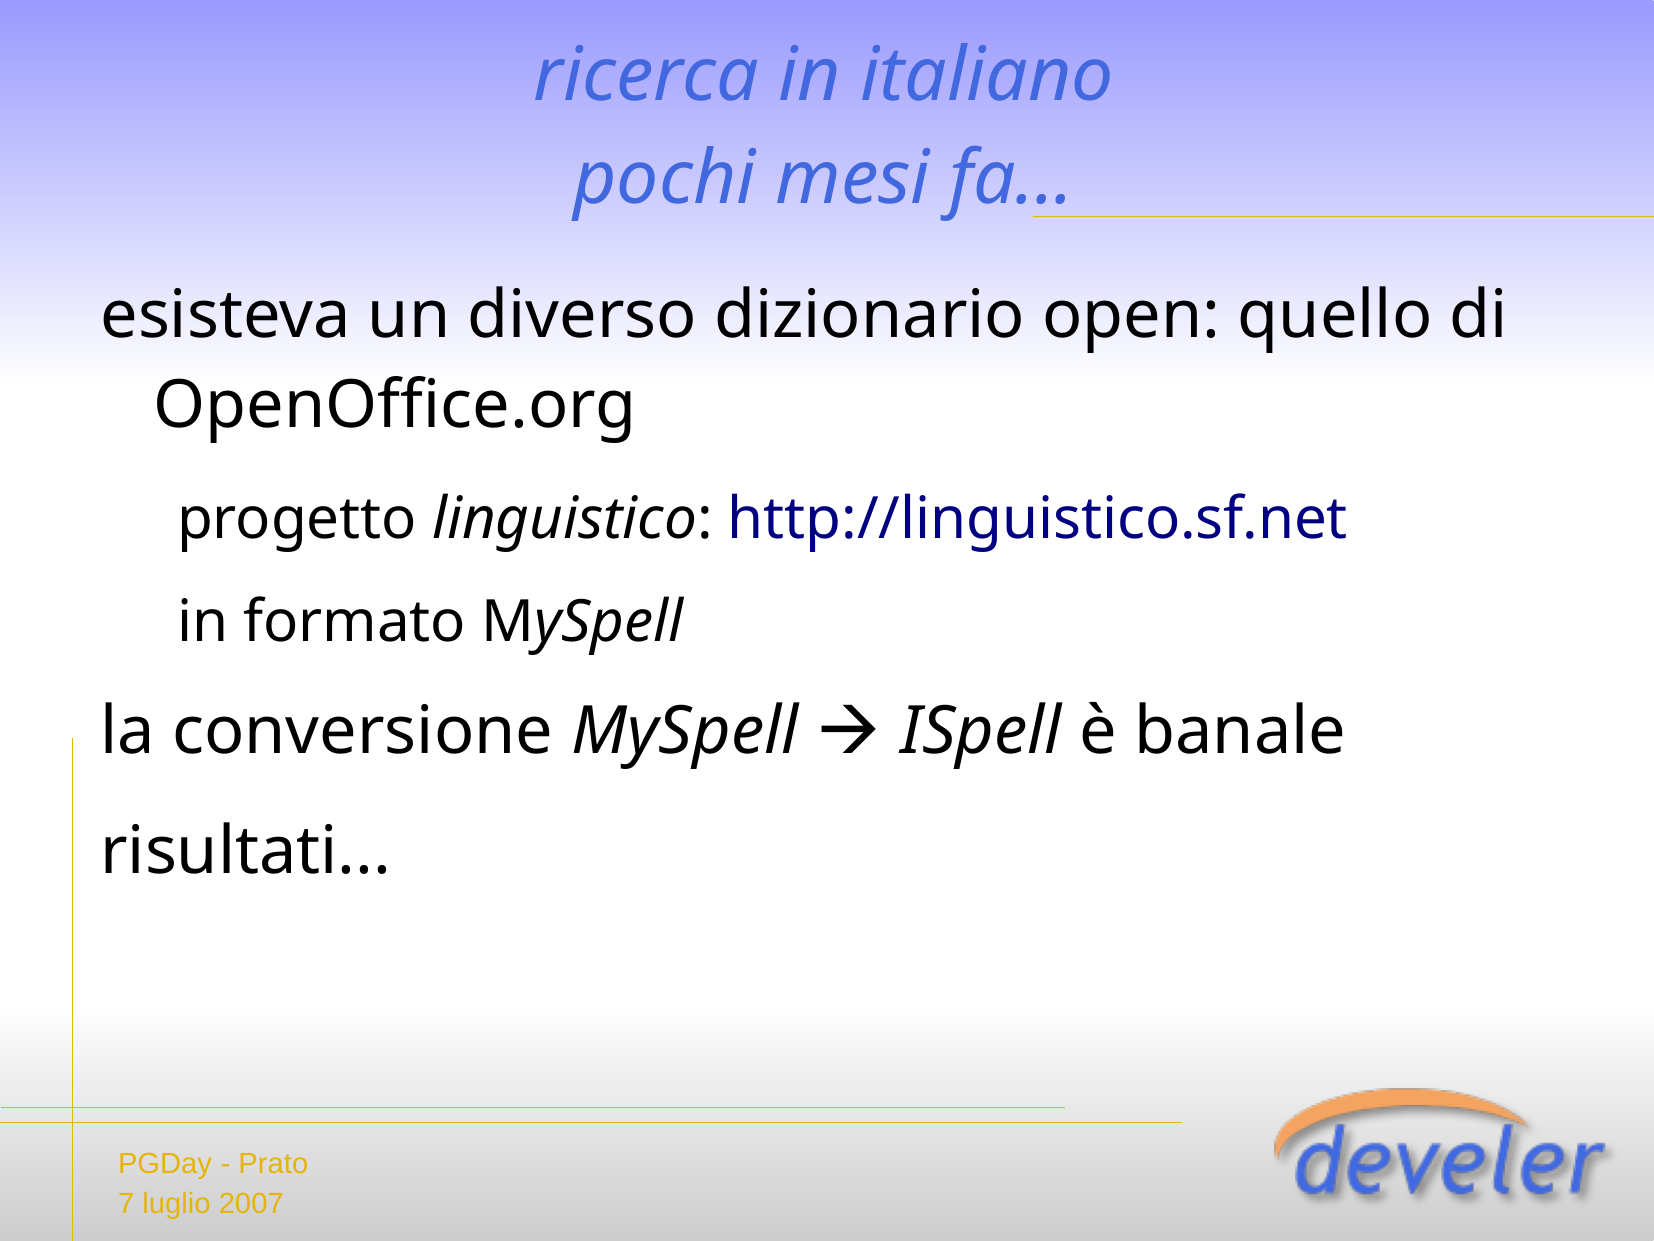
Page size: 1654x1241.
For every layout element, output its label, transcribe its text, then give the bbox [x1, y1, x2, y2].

title ricerca in italiano pochi mesi fa... [82, 35, 1565, 211]
list esisteva un diverso dizionario open: quello di OpenOffice.org progetto linguistico: http://linguistico.sf.net in formato MySpell la conversione MySpell  ISpell è banale risultati... [82, 265, 1571, 1078]
picture [1269, 1083, 1622, 1211]
